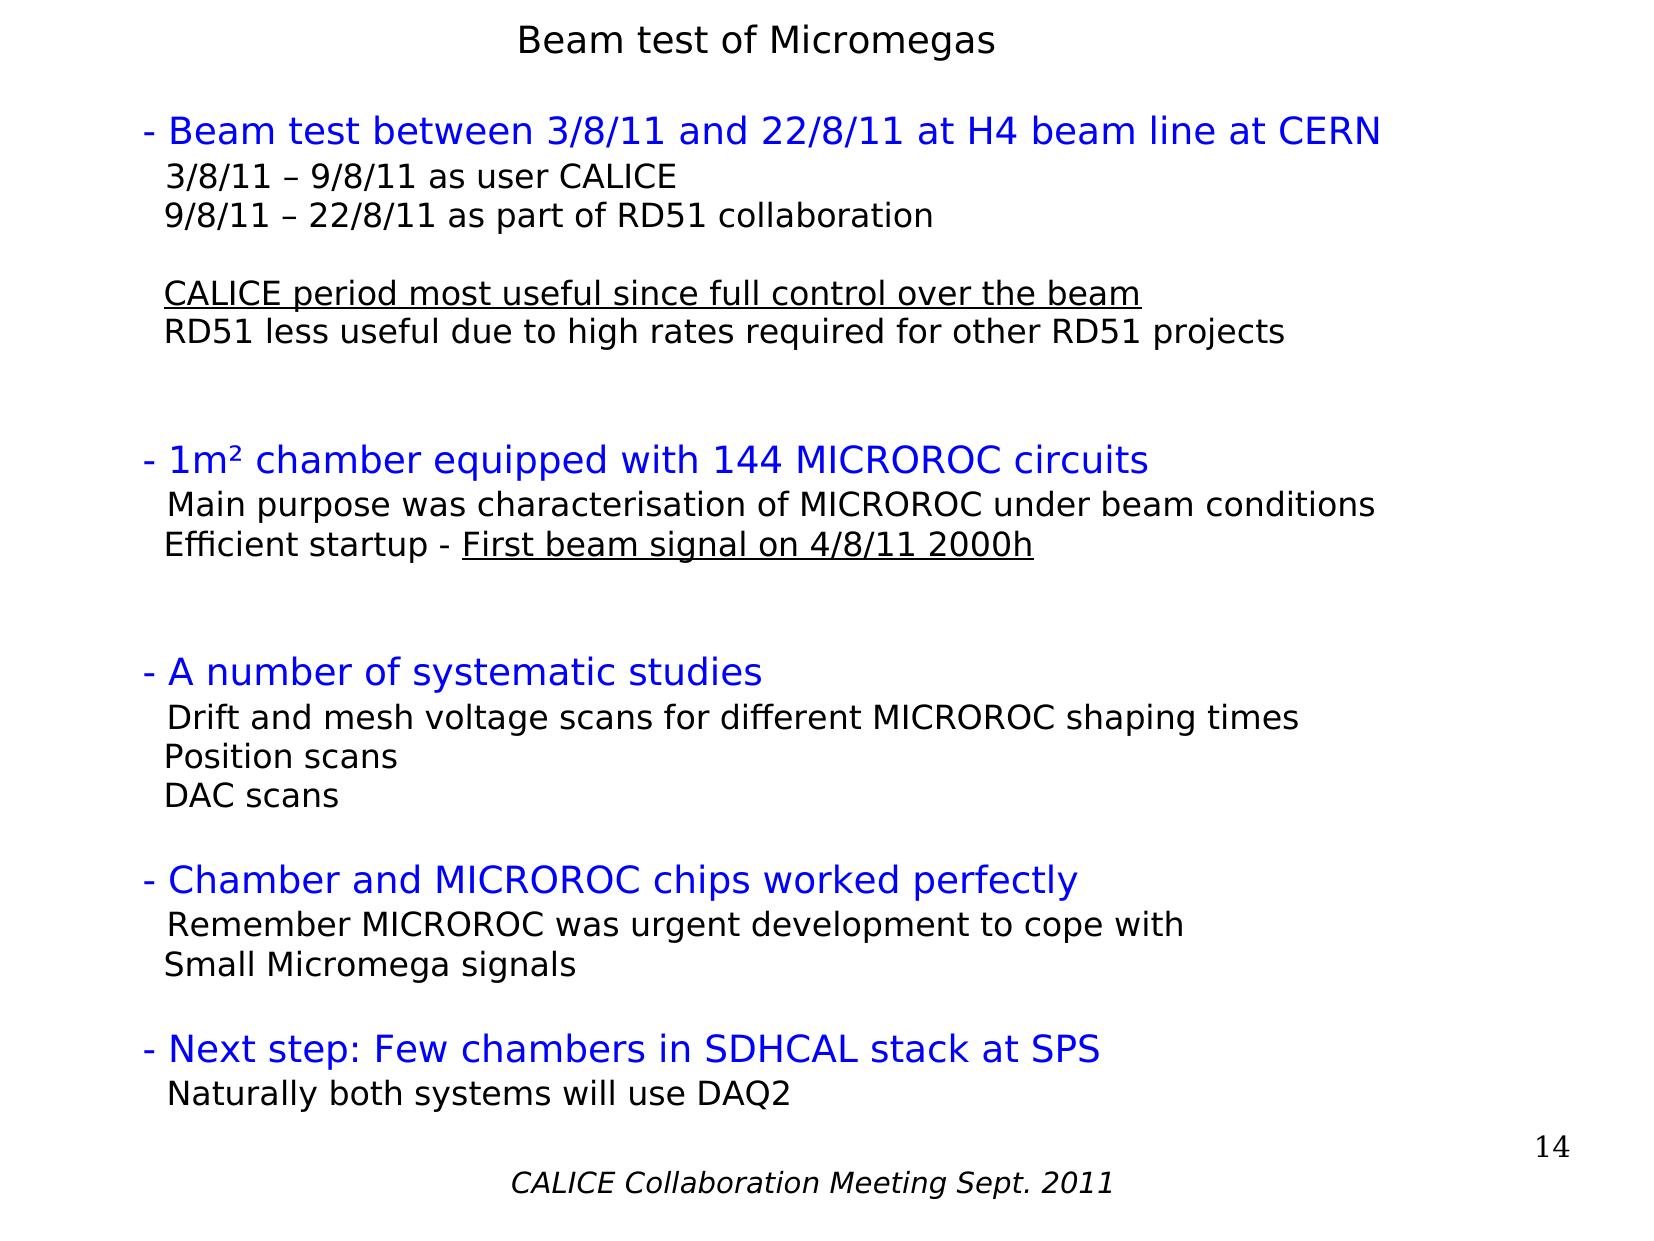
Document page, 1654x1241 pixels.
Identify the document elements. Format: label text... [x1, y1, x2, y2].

text_box Beam test of Micromegas [501, 11, 1011, 71]
text_box - Beam test between 3/8/11 and 22/8/11 at H4 beam line at CERN 3/8/11 – 9/8/11 as user CALICE 9/8/11 – 22/8/11 as part of RD51 collaboration CALICE period most useful since full control over the beam RD51 less useful due to high rates required for other RD51 projects - 1m² chamber equipped with 144 MICROROC circuits Main purpose was characterisation of MICROROC under beam conditions Efficient startup - First beam signal on 4/8/11 2000h - A number of systematic studies Drift and mesh voltage scans for different MICROROC shaping times Position scans DAC scans - Chamber and MICROROC chips worked perfectly Remember MICROROC was urgent development to cope with Small Micromega signals - Next step: Few chambers in SDHCAL stack at SPS Naturally both systems will use DAQ2 [127, 102, 1398, 1124]
